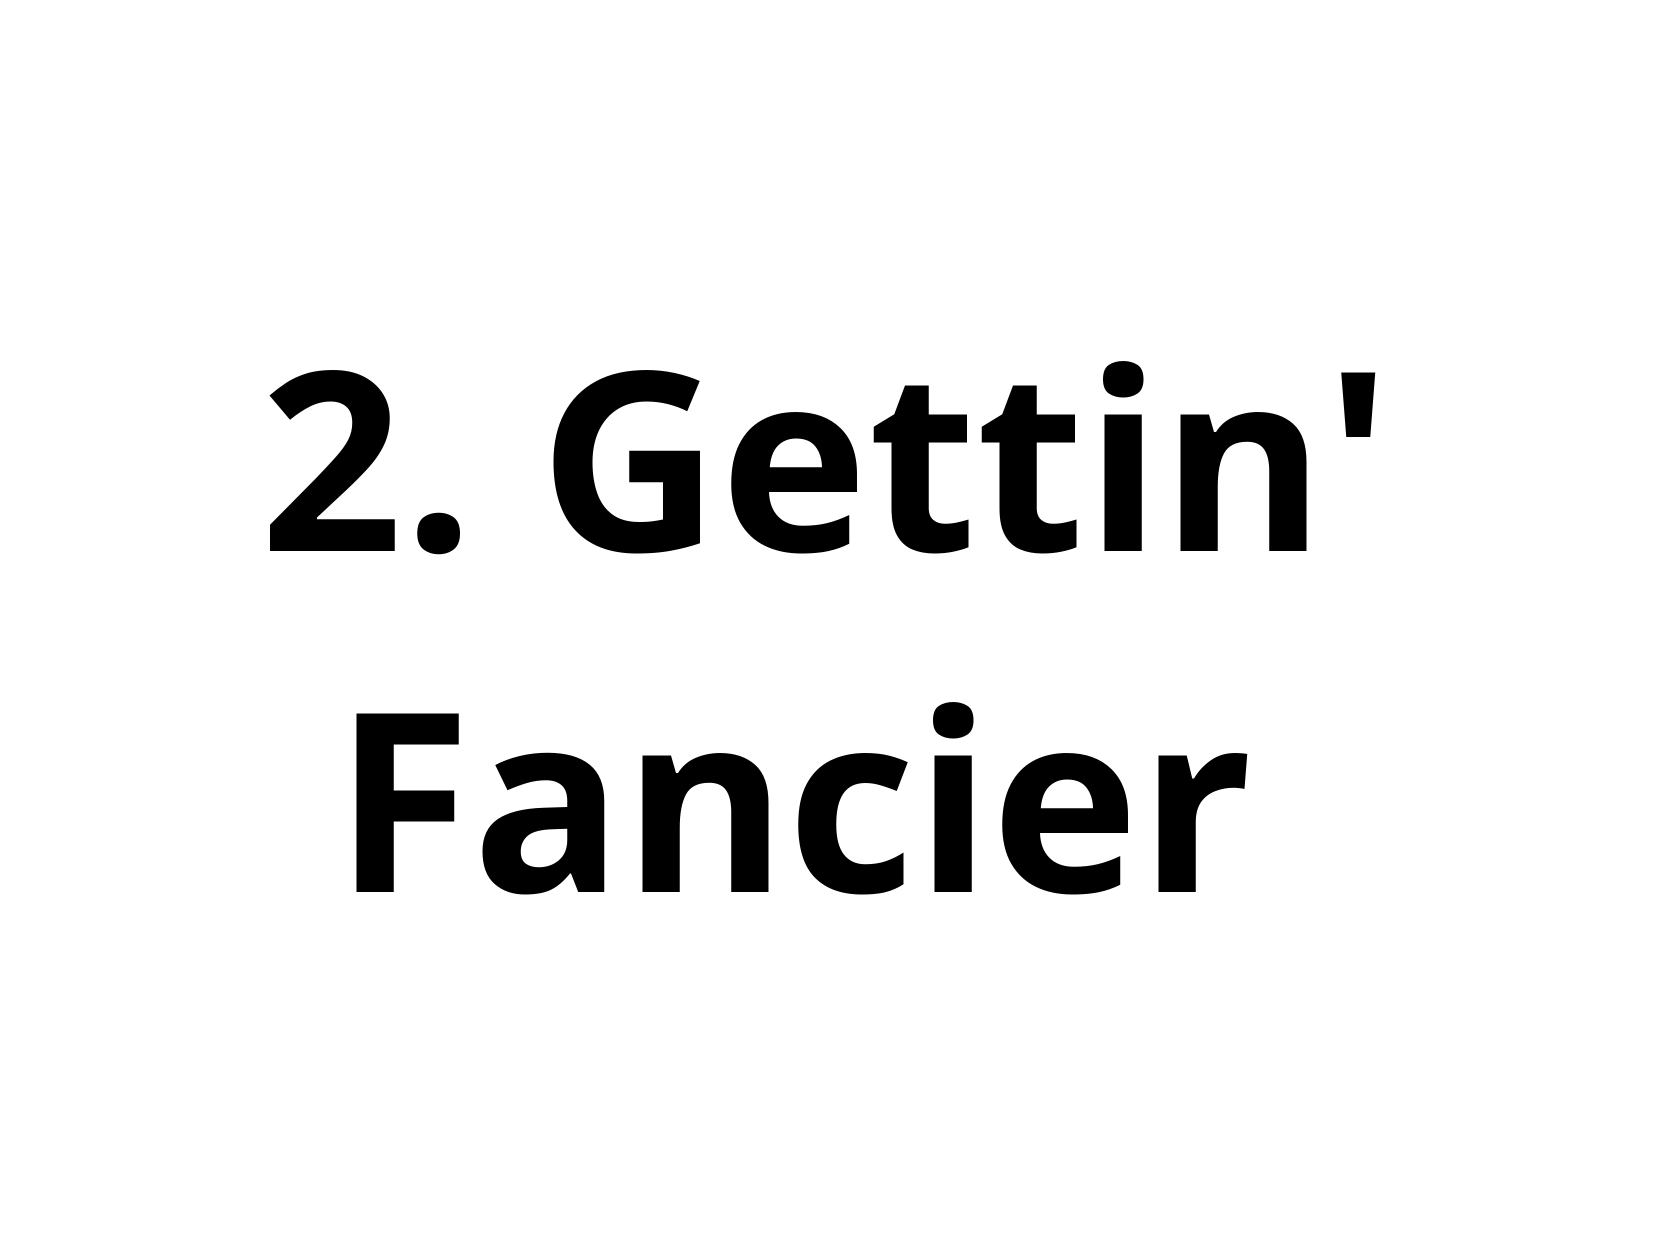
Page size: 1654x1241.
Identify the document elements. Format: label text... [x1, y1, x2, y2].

title 2. Gettin' Fancier [82, 49, 1571, 1201]
